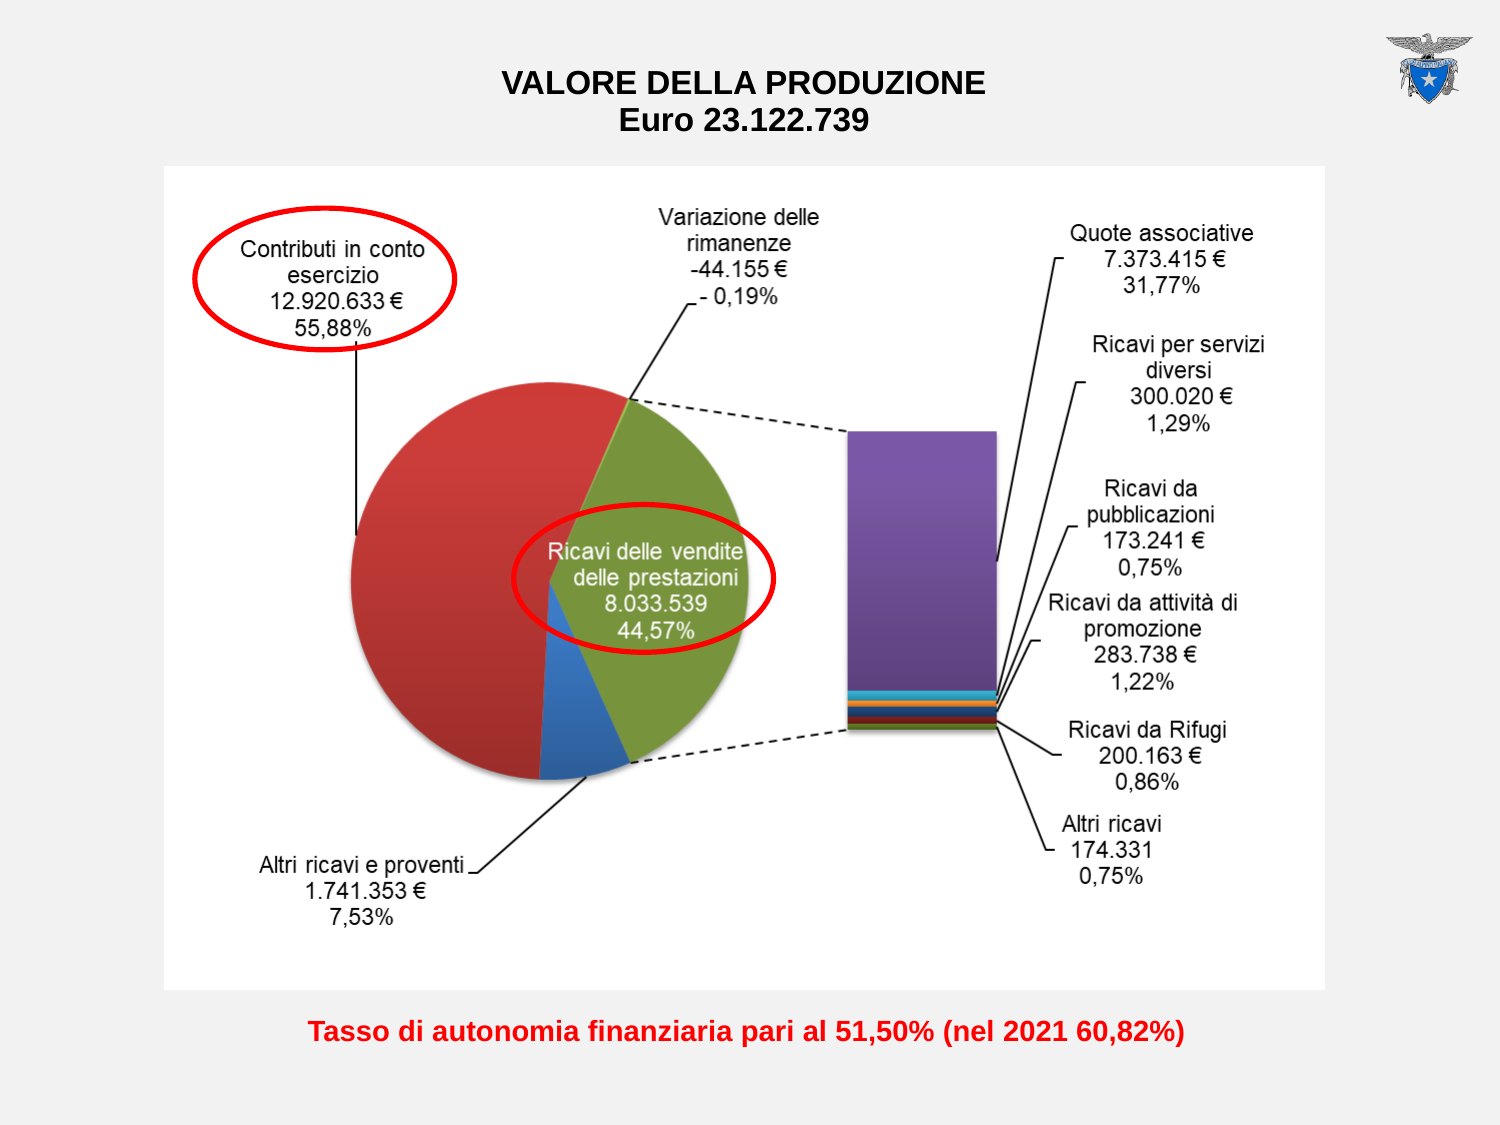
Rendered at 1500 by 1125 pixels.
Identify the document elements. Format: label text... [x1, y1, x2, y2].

picture [1382, 29, 1477, 112]
picture [164, 166, 1325, 990]
text_box Tasso di autonomia finanziaria pari al 51,50% (nel 2021 60,82%) [101, 1007, 1393, 1059]
text_box VALORE DELLA PRODUZIONE Euro 23.122.739 [253, 54, 1235, 150]
